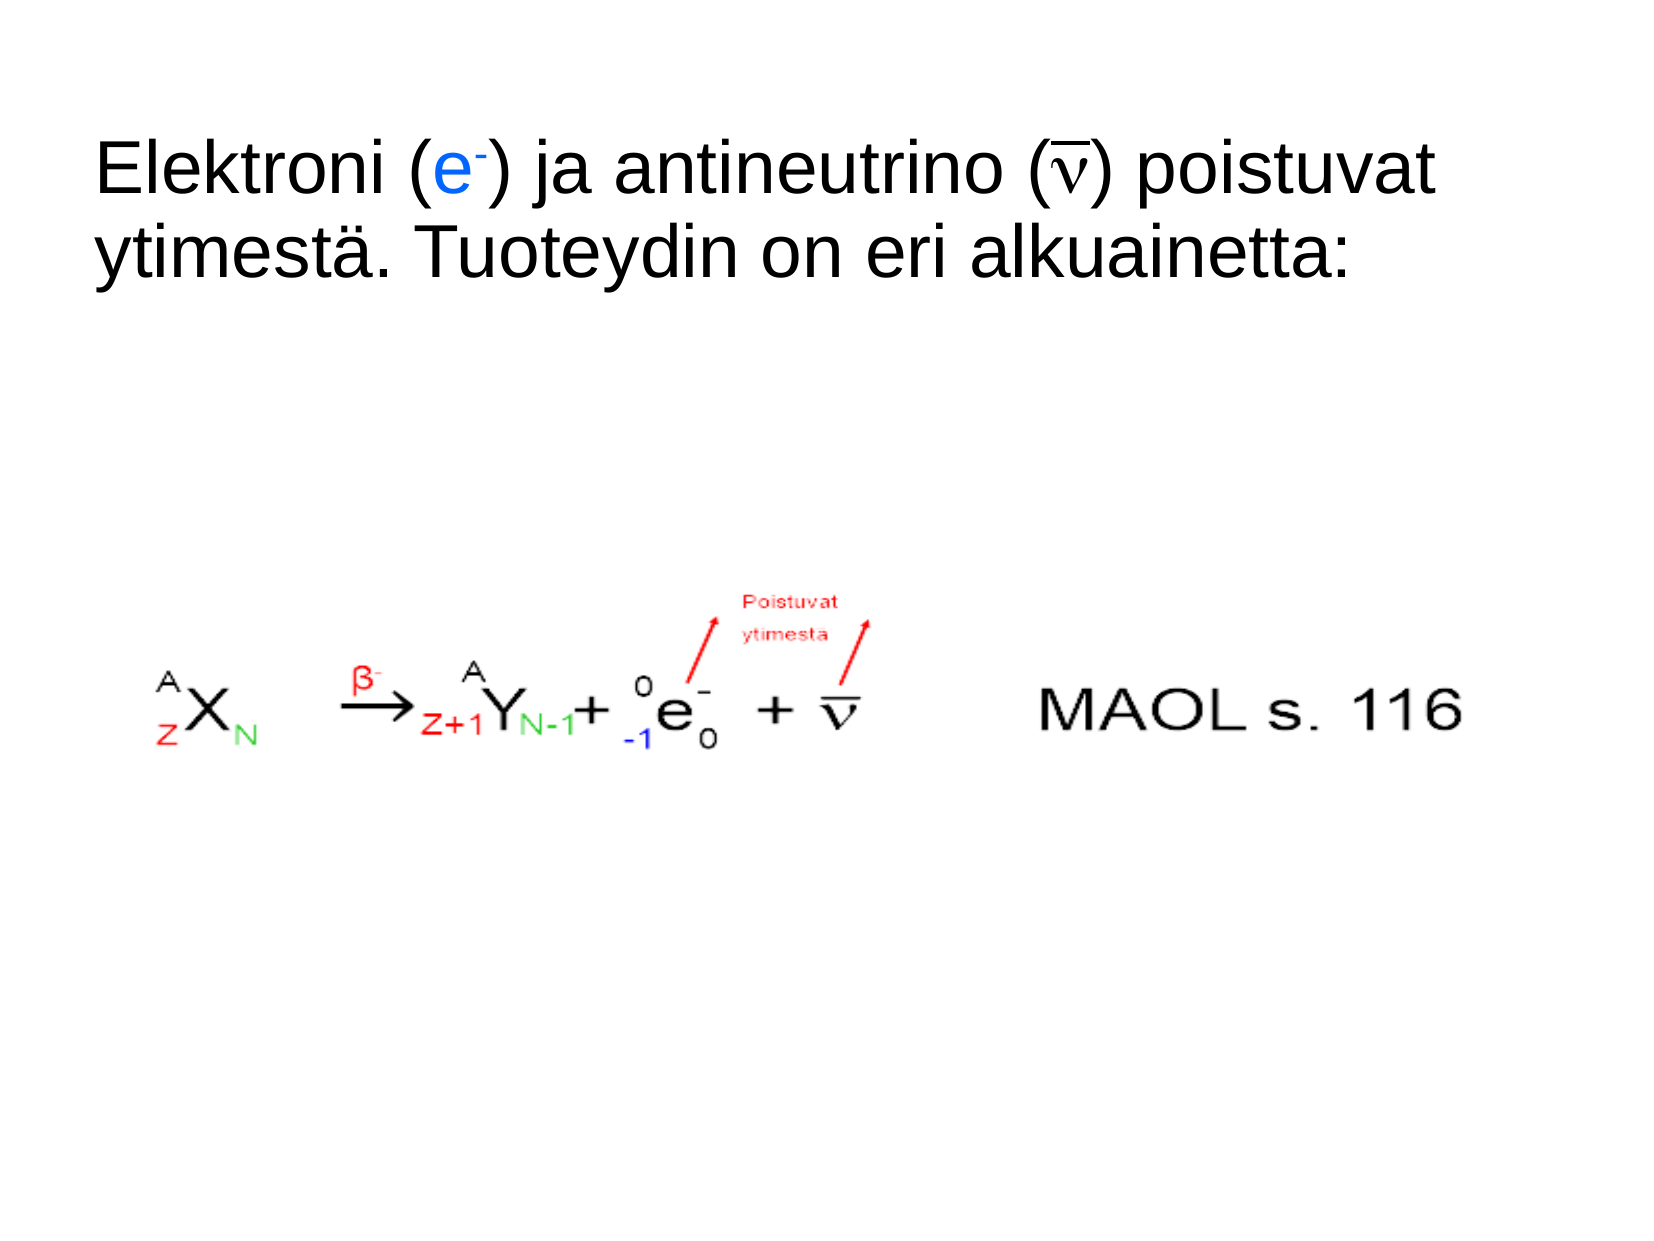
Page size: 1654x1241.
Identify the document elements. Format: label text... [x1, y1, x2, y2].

text_box Elektroni (e-) ja antineutrino (n) poistuvat ytimestä. Tuoteydin on eri alkuainetta: [79, 118, 1524, 385]
picture [94, 502, 1528, 792]
